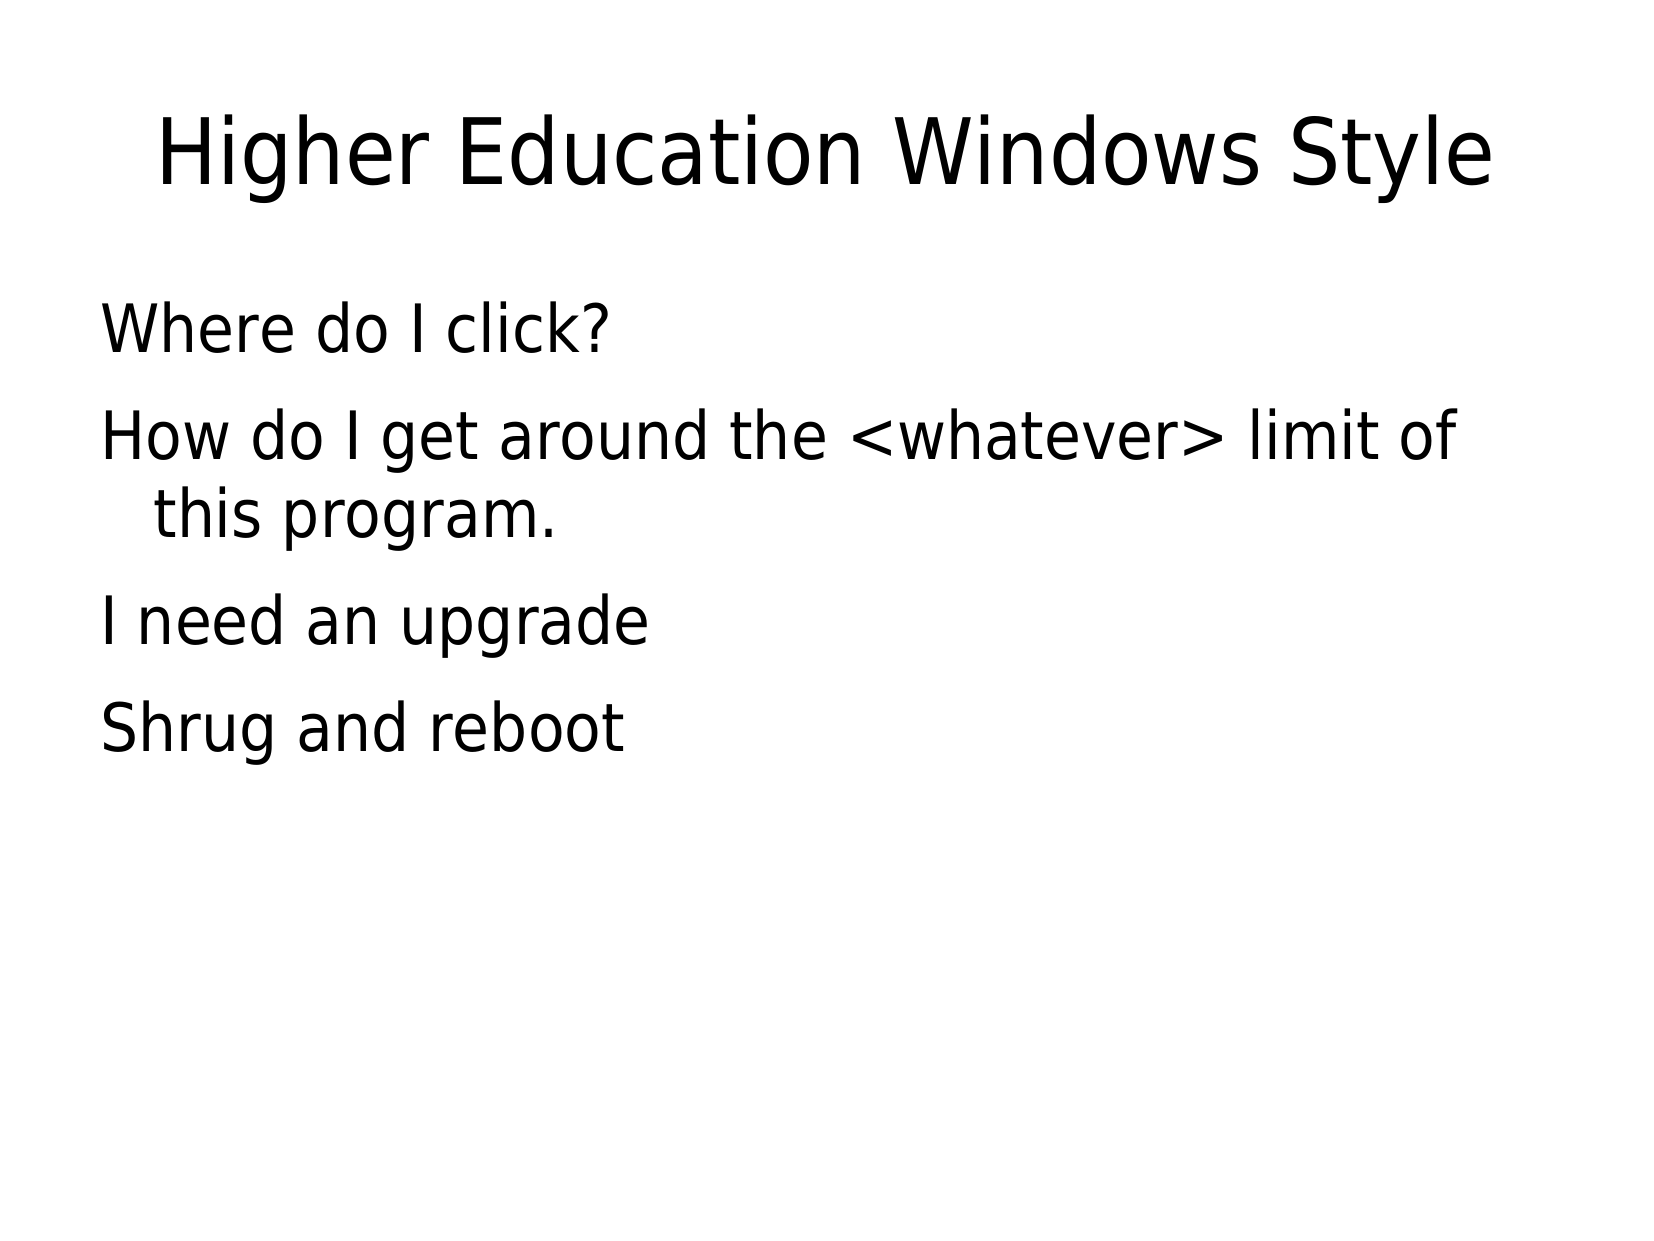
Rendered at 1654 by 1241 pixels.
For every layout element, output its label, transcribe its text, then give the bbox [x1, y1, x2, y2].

list Where do I click? How do I get around the <whatever> limit of this program. I need an upgrade Shrug and reboot [82, 290, 1571, 1109]
title Higher Education Windows Style [82, 49, 1571, 257]
